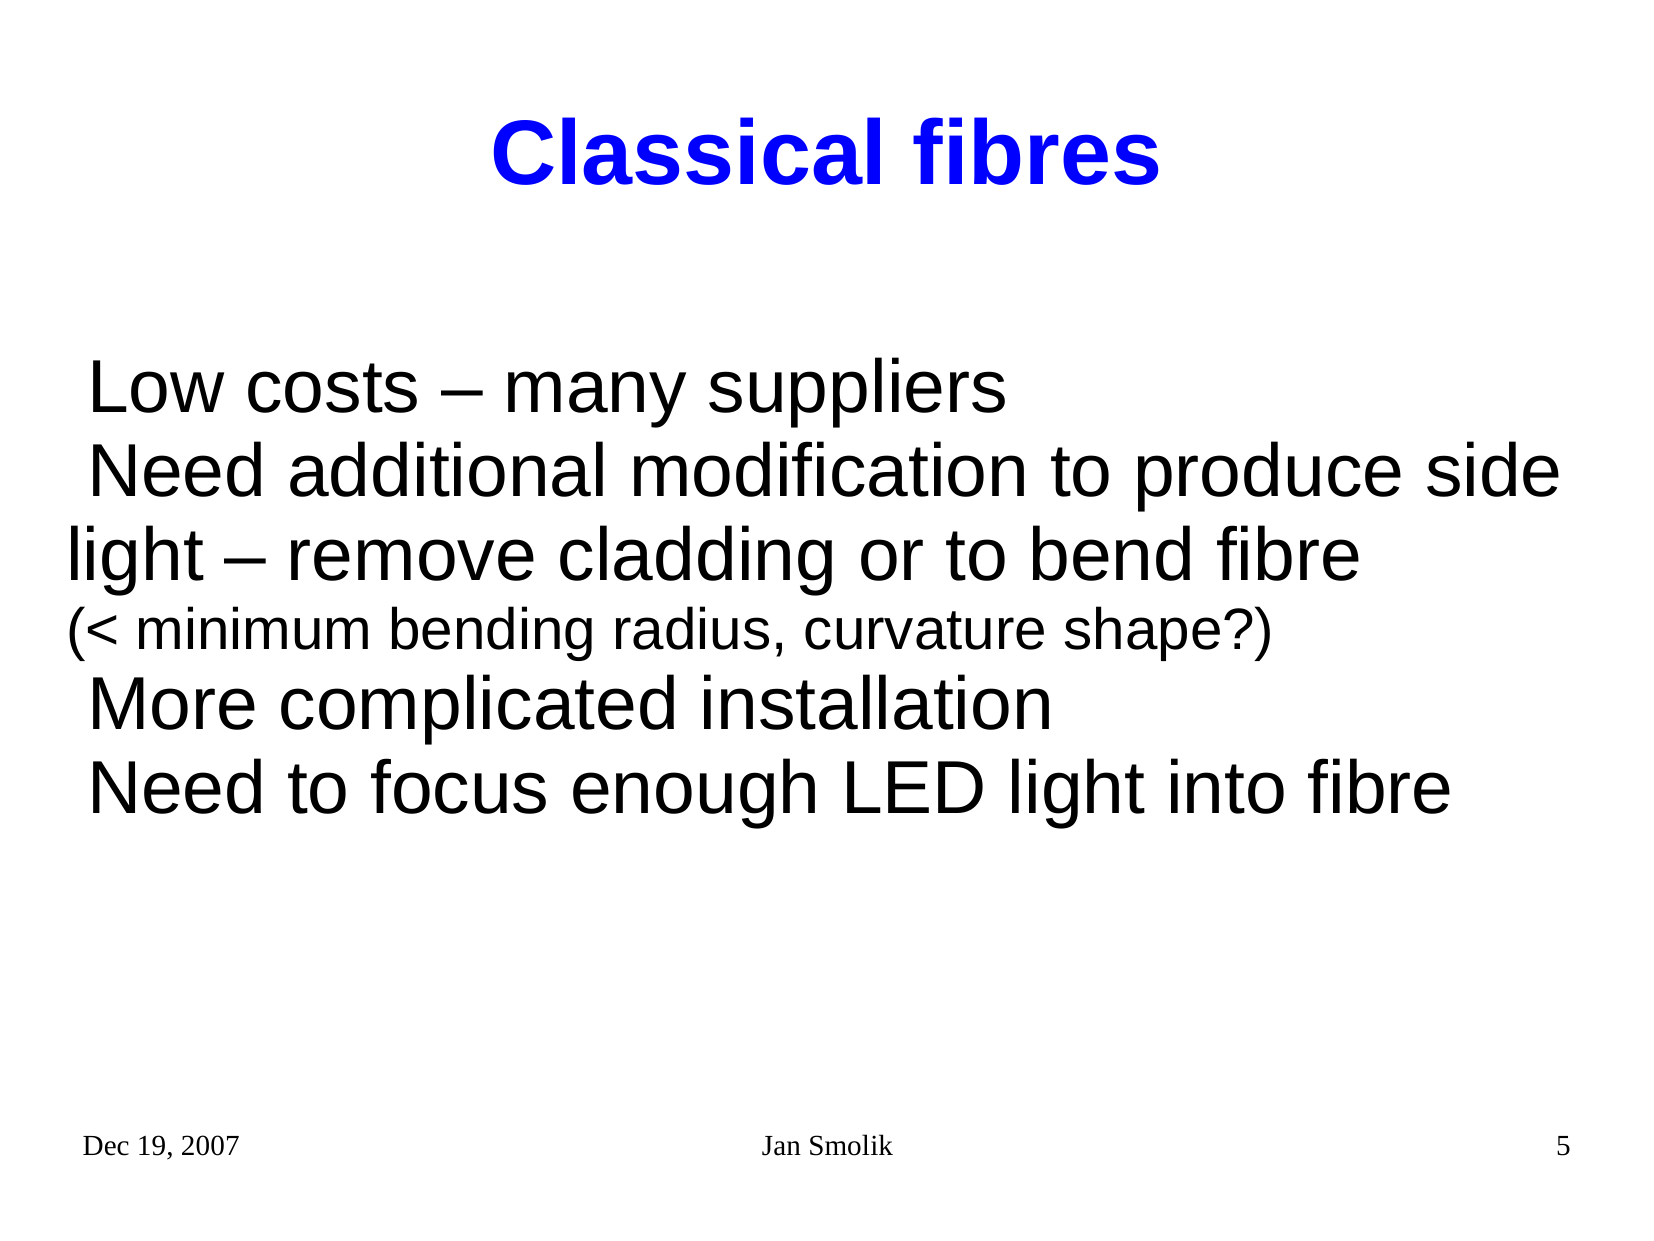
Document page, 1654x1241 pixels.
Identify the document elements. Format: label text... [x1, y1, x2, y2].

text_box Low costs – many suppliers Need additional modification to produce side light – remove cladding or to bend fibre (< minimum bending radius, curvature shape?) More complicated installation Need to focus enough LED light into fibre [51, 337, 1626, 837]
title Classical fibres [82, 56, 1571, 250]
